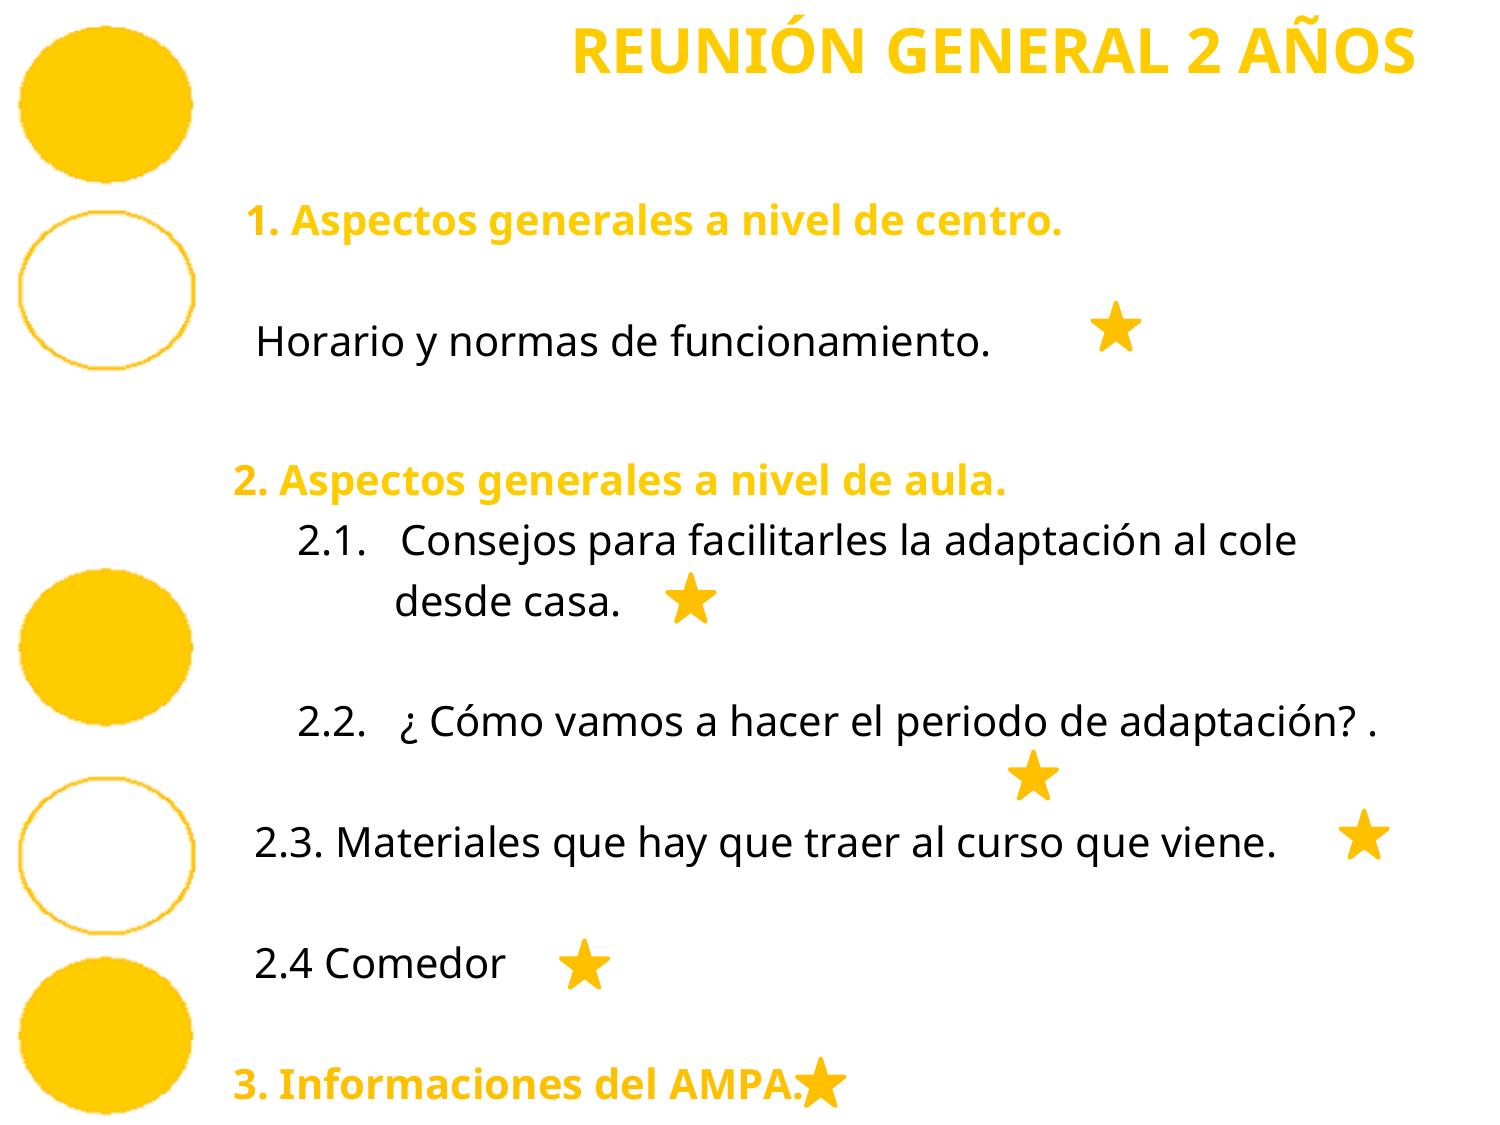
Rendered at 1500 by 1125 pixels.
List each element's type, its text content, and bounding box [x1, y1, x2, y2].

text_box [1092, 302, 1140, 350]
text_box [1009, 751, 1058, 799]
chart [0, 0, 226, 1125]
text_box 2. Aspectos generales a nivel de aula. 2.1. Consejos para facilitarles la adaptación al cole desde casa. 2.2. ¿ Cómo vamos a hacer el periodo de adaptación? . 2.3. Materiales que hay que traer al curso que viene. 2.4 Comedor 3. Informaciones del AMPA. [218, 385, 1500, 786]
text_box [560, 940, 609, 988]
text_box 1. Aspectos generales a nivel de centro. Horario y normas de funcionamiento. [230, 125, 1500, 385]
text_box [797, 1058, 845, 1106]
text_box [1340, 810, 1388, 858]
text_box REUNIÓN GENERAL 2 AÑOS [64, 0, 1465, 169]
text_box [667, 574, 715, 622]
